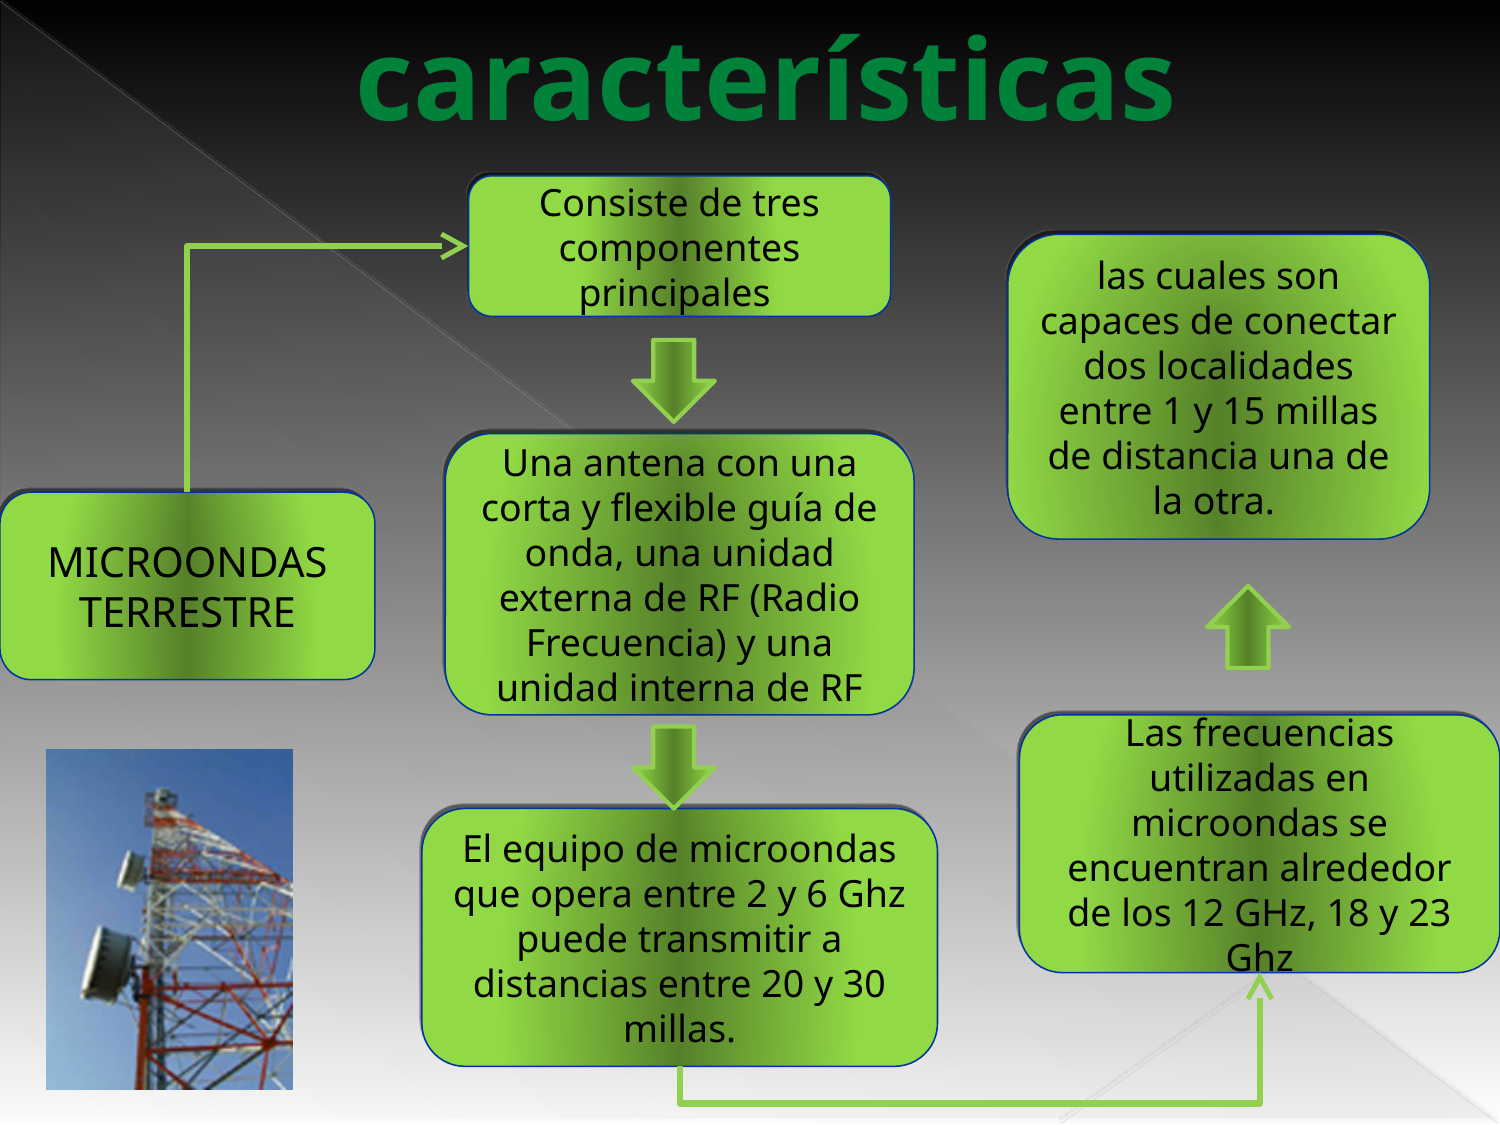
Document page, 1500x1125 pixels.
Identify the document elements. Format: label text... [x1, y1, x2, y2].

text_box [632, 726, 715, 809]
text_box las cuales son capaces de conectar dos localidades entre 1 y 15 millas de distancia una de la otra. [1007, 234, 1430, 540]
text_box MICROONDAS TERRESTRE [0, 492, 375, 680]
text_box [632, 339, 715, 422]
picture [46, 749, 293, 1090]
text_box Una antena con una corta y flexible guía de onda, una unidad externa de RF (Radio Frecuencia) y una unidad interna de RF [445, 433, 915, 715]
text_box características [340, 0, 1193, 150]
text_box Consiste de tres componentes principales [468, 175, 891, 317]
text_box [1207, 585, 1290, 668]
text_box El equipo de microondas que opera entre 2 y 6 Ghz puede transmitir a distancias entre 20 y 30 millas. [421, 808, 938, 1067]
text_box Las frecuencias utilizadas en microondas se encuentran alrededor de los 12 GHz, 18 y 23 Ghz [1019, 714, 1500, 973]
